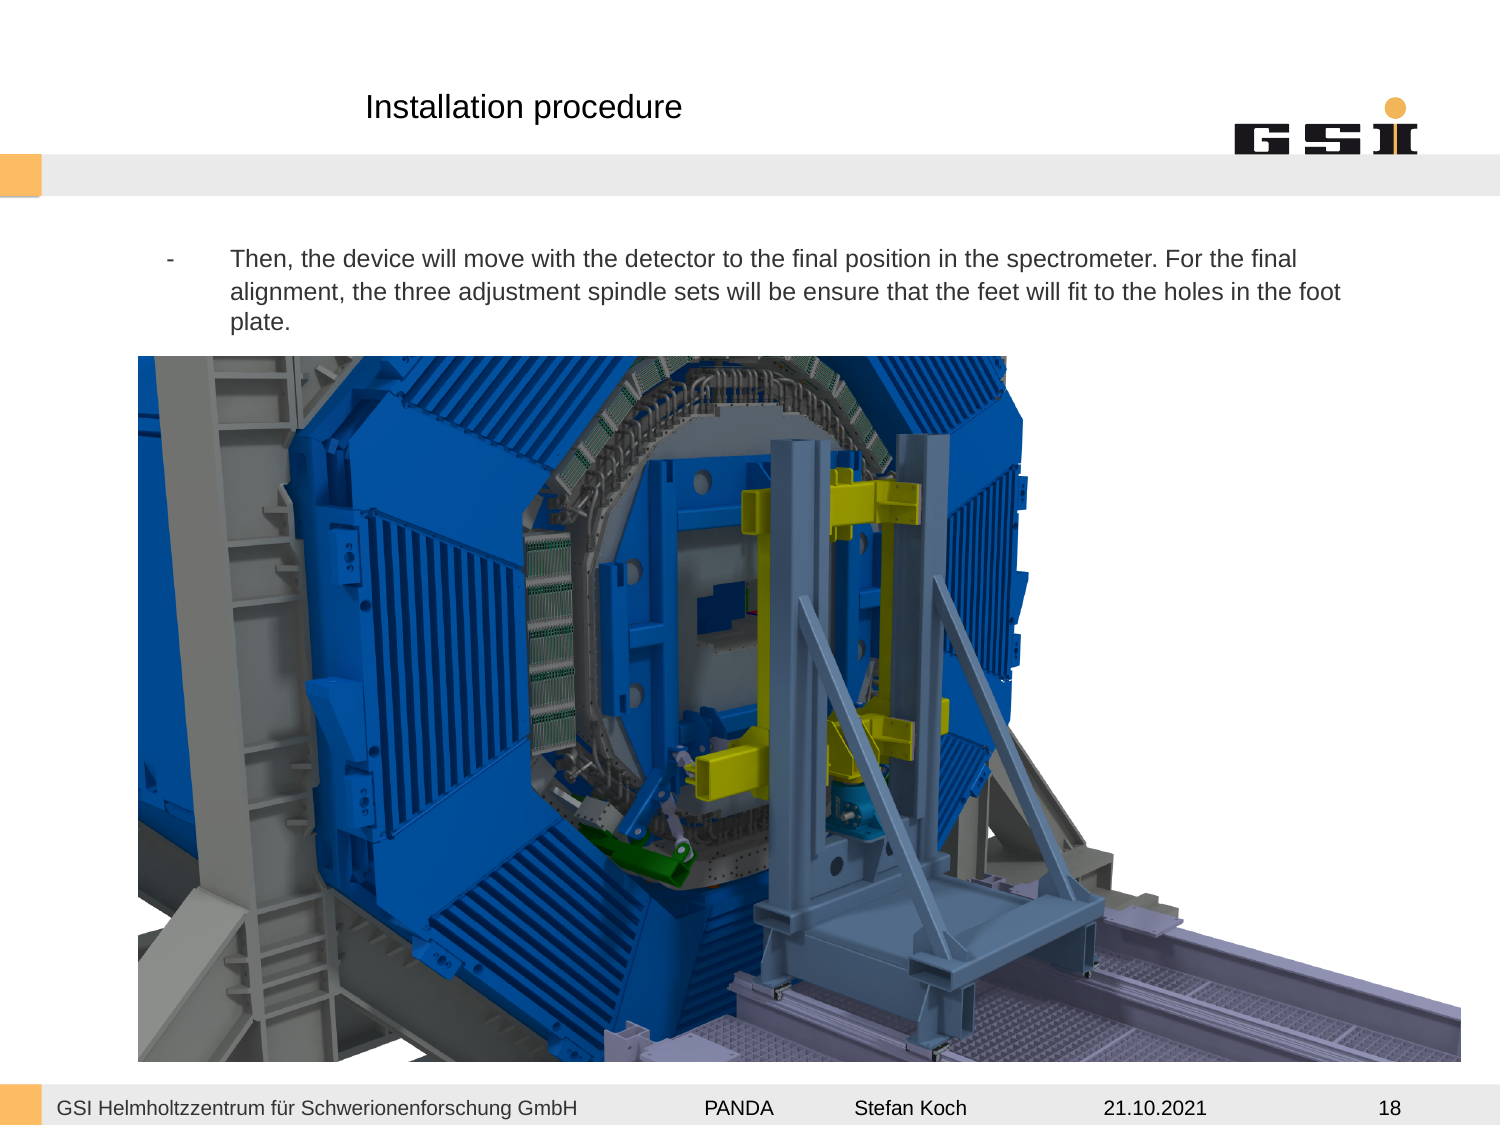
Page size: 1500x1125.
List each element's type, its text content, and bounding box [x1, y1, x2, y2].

picture [138, 356, 1461, 1062]
text_box Installation procedure [195, 80, 1186, 162]
text_box - Then, the device will move with the detector to the final position in the spectrometer. For the final alignment, the three adjustment spindle sets will be ensure that the feet will fit to the holes in the foot plate. [69, 218, 1417, 1023]
picture [1233, 95, 1419, 154]
